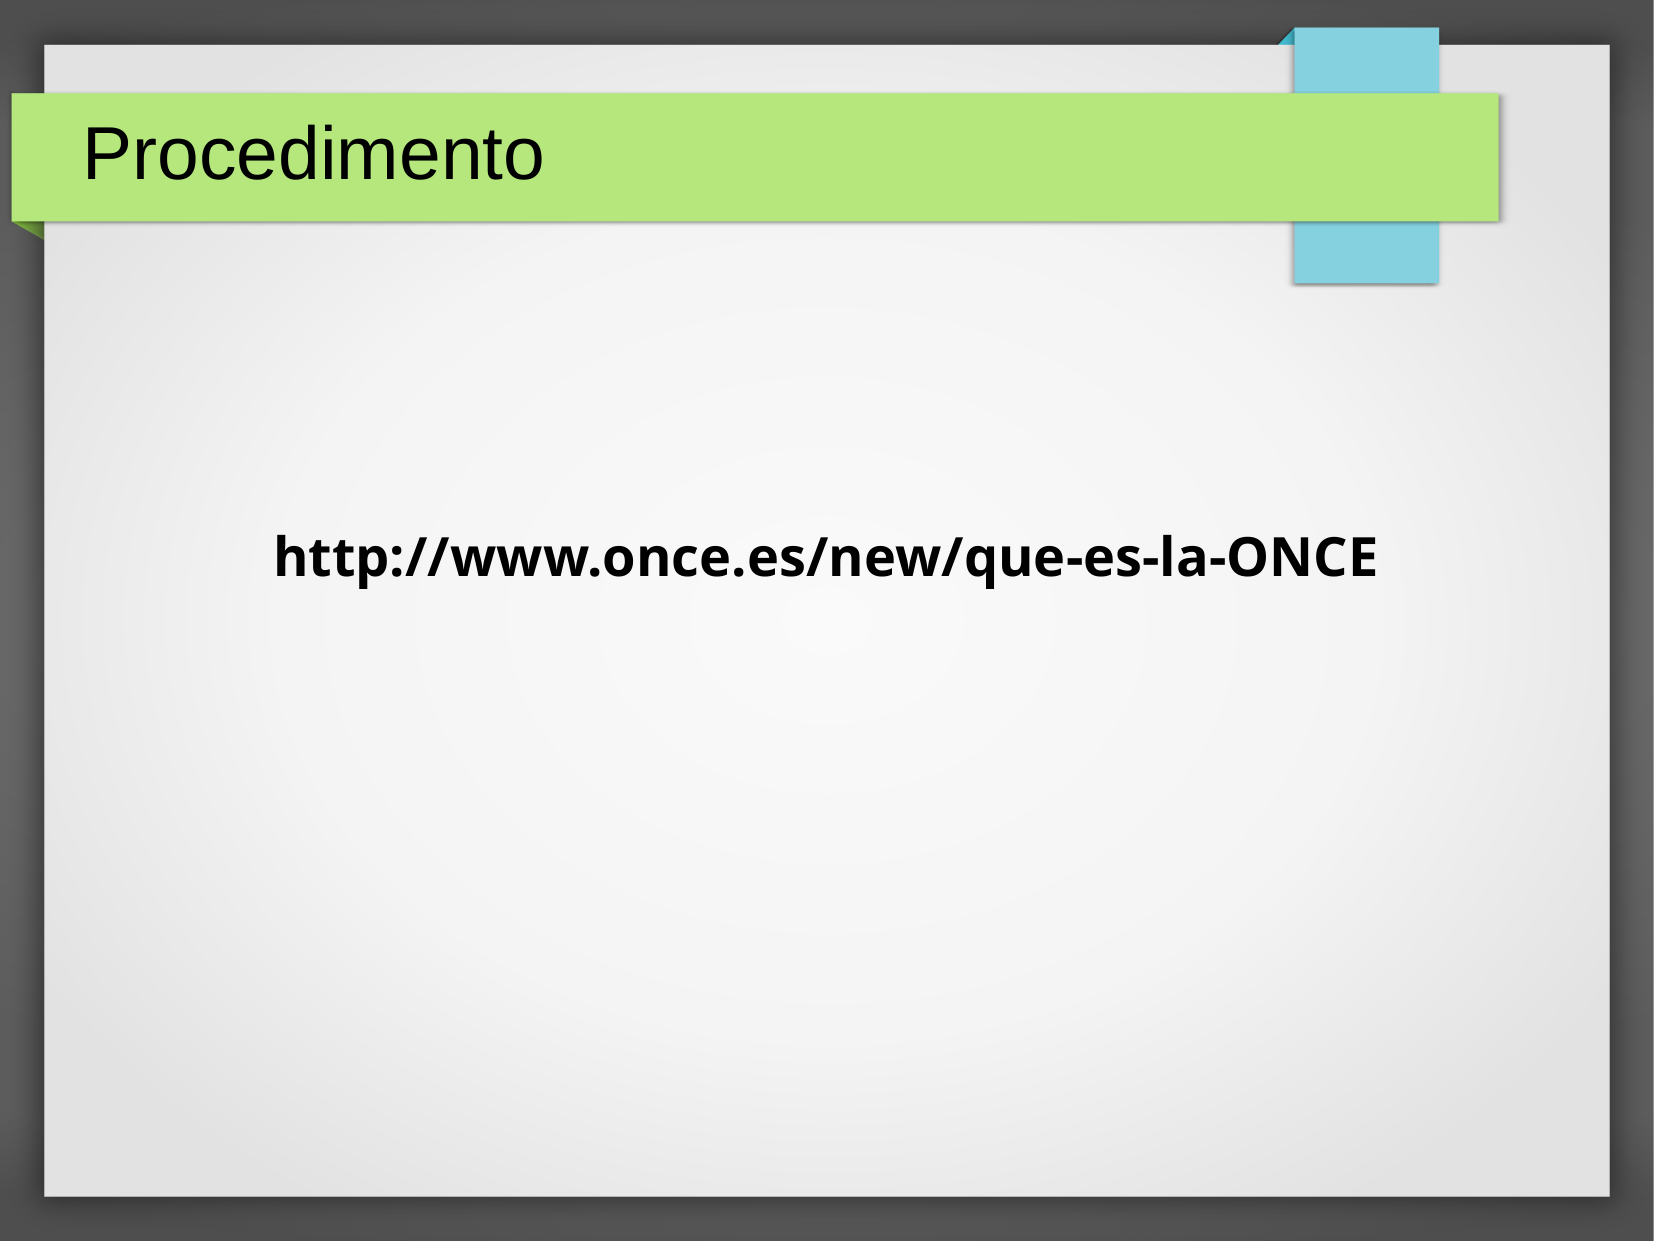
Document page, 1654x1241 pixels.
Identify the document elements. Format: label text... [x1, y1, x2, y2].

title Procedimento [82, 94, 1264, 213]
picture [0, 0, 1654, 1241]
list http://www.once.es/new/que-es-la-ONCE [82, 295, 1571, 1015]
